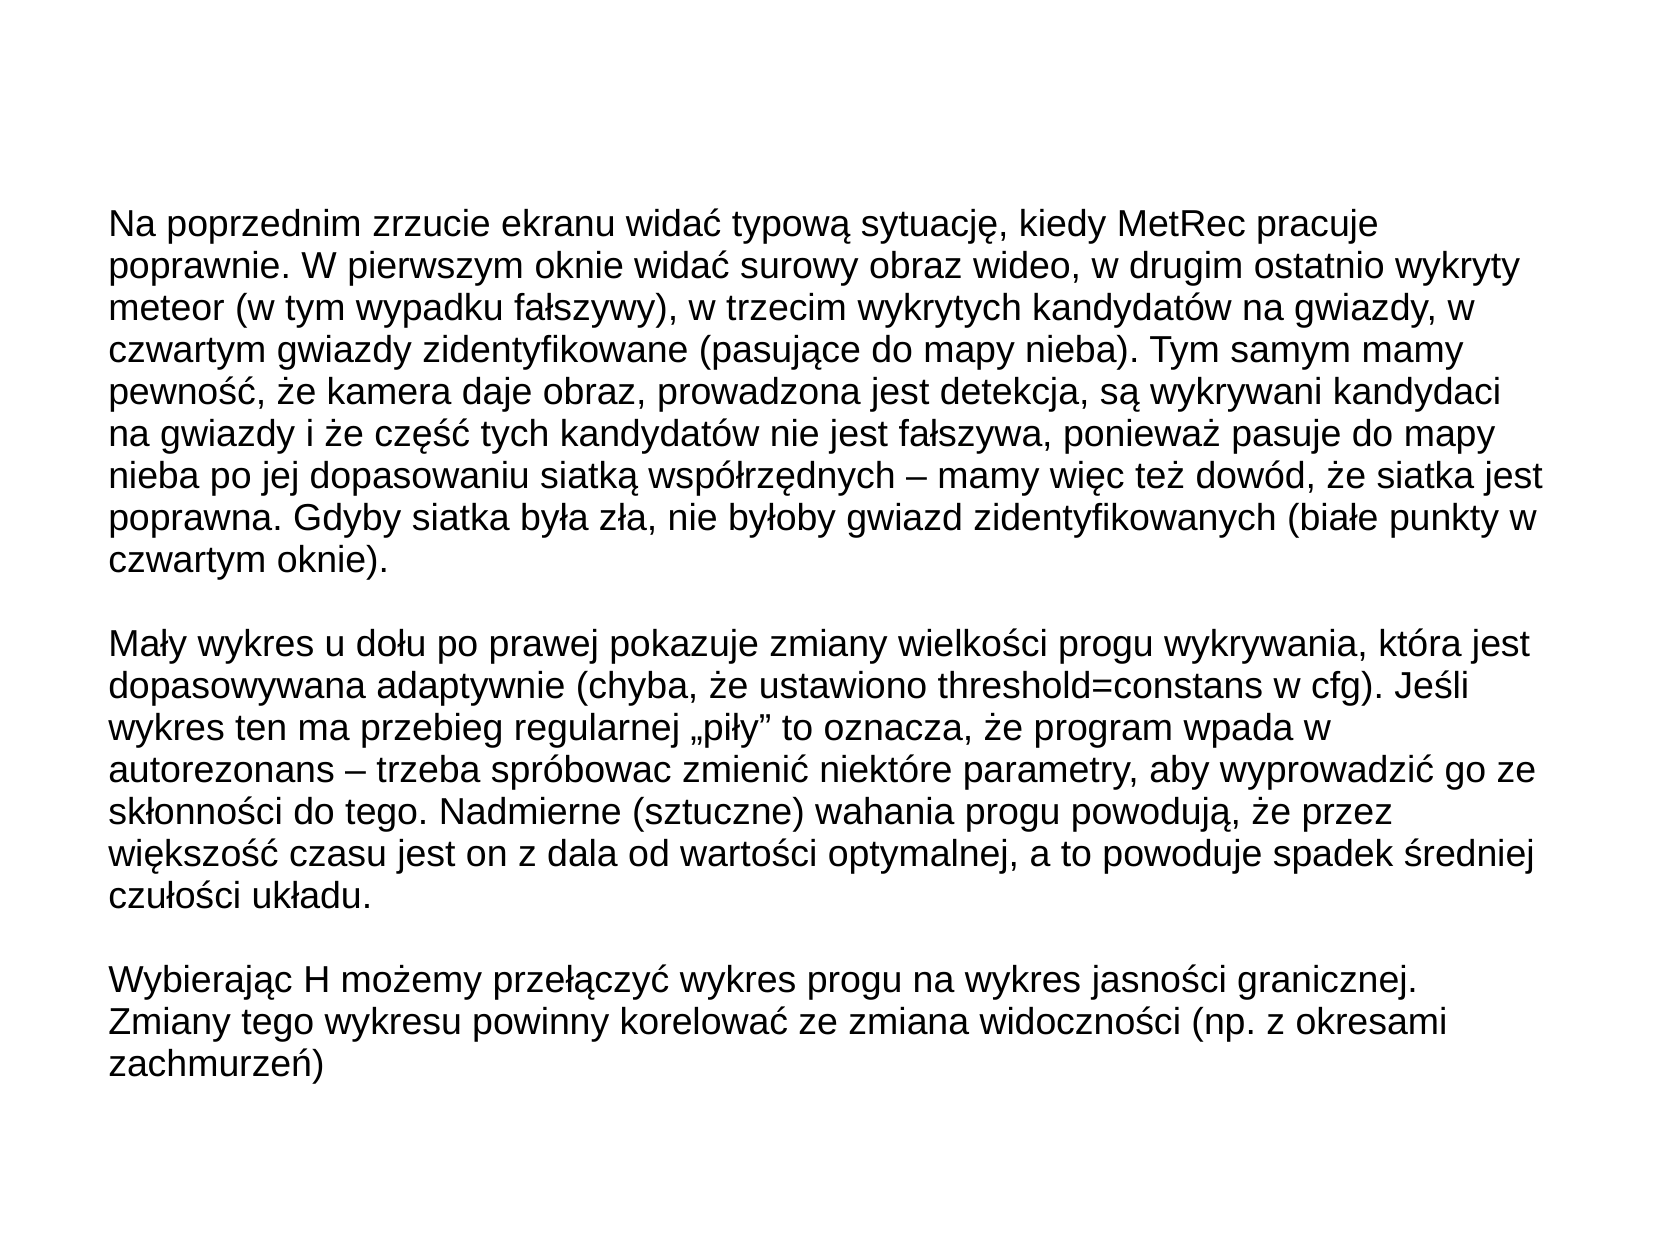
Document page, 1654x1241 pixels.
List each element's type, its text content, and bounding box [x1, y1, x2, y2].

text_box Na poprzednim zrzucie ekranu widać typową sytuację, kiedy MetRec pracuje poprawnie. W pierwszym oknie widać surowy obraz wideo, w drugim ostatnio wykryty meteor (w tym wypadku fałszywy), w trzecim wykrytych kandydatów na gwiazdy, w czwartym gwiazdy zidentyfikowane (pasujące do mapy nieba). Tym samym mamy pewność, że kamera daje obraz, prowadzona jest detekcja, są wykrywani kandydaci na gwiazdy i że część tych kandydatów nie jest fałszywa, ponieważ pasuje do mapy nieba po jej dopasowaniu siatką współrzędnych – mamy więc też dowód, że siatka jest poprawna. Gdyby siatka była zła, nie byłoby gwiazd zidentyfikowanych (białe punkty w czwartym oknie). Mały wykres u dołu po prawej pokazuje zmiany wielkości progu wykrywania, która jest dopasowywana adaptywnie (chyba, że ustawiono threshold=constans w cfg). Jeśli wykres ten ma przebieg regularnej „piły” to oznacza, że program wpada w autorezonans – trzeba spróbowac zmienić niektóre parametry, aby wyprowadzić go ze skłonności do tego. Nadmierne (sztuczne) wahania progu powodują, że przez większość czasu jest on z dala od wartości optymalnej, a to powoduje spadek średniej czułości układu. Wybierając H możemy przełączyć wykres progu na wykres jasności granicznej. Zmiany tego wykresu powinny korelować ze zmiana widoczności (np. z okresami zachmurzeń) [93, 195, 1560, 1094]
